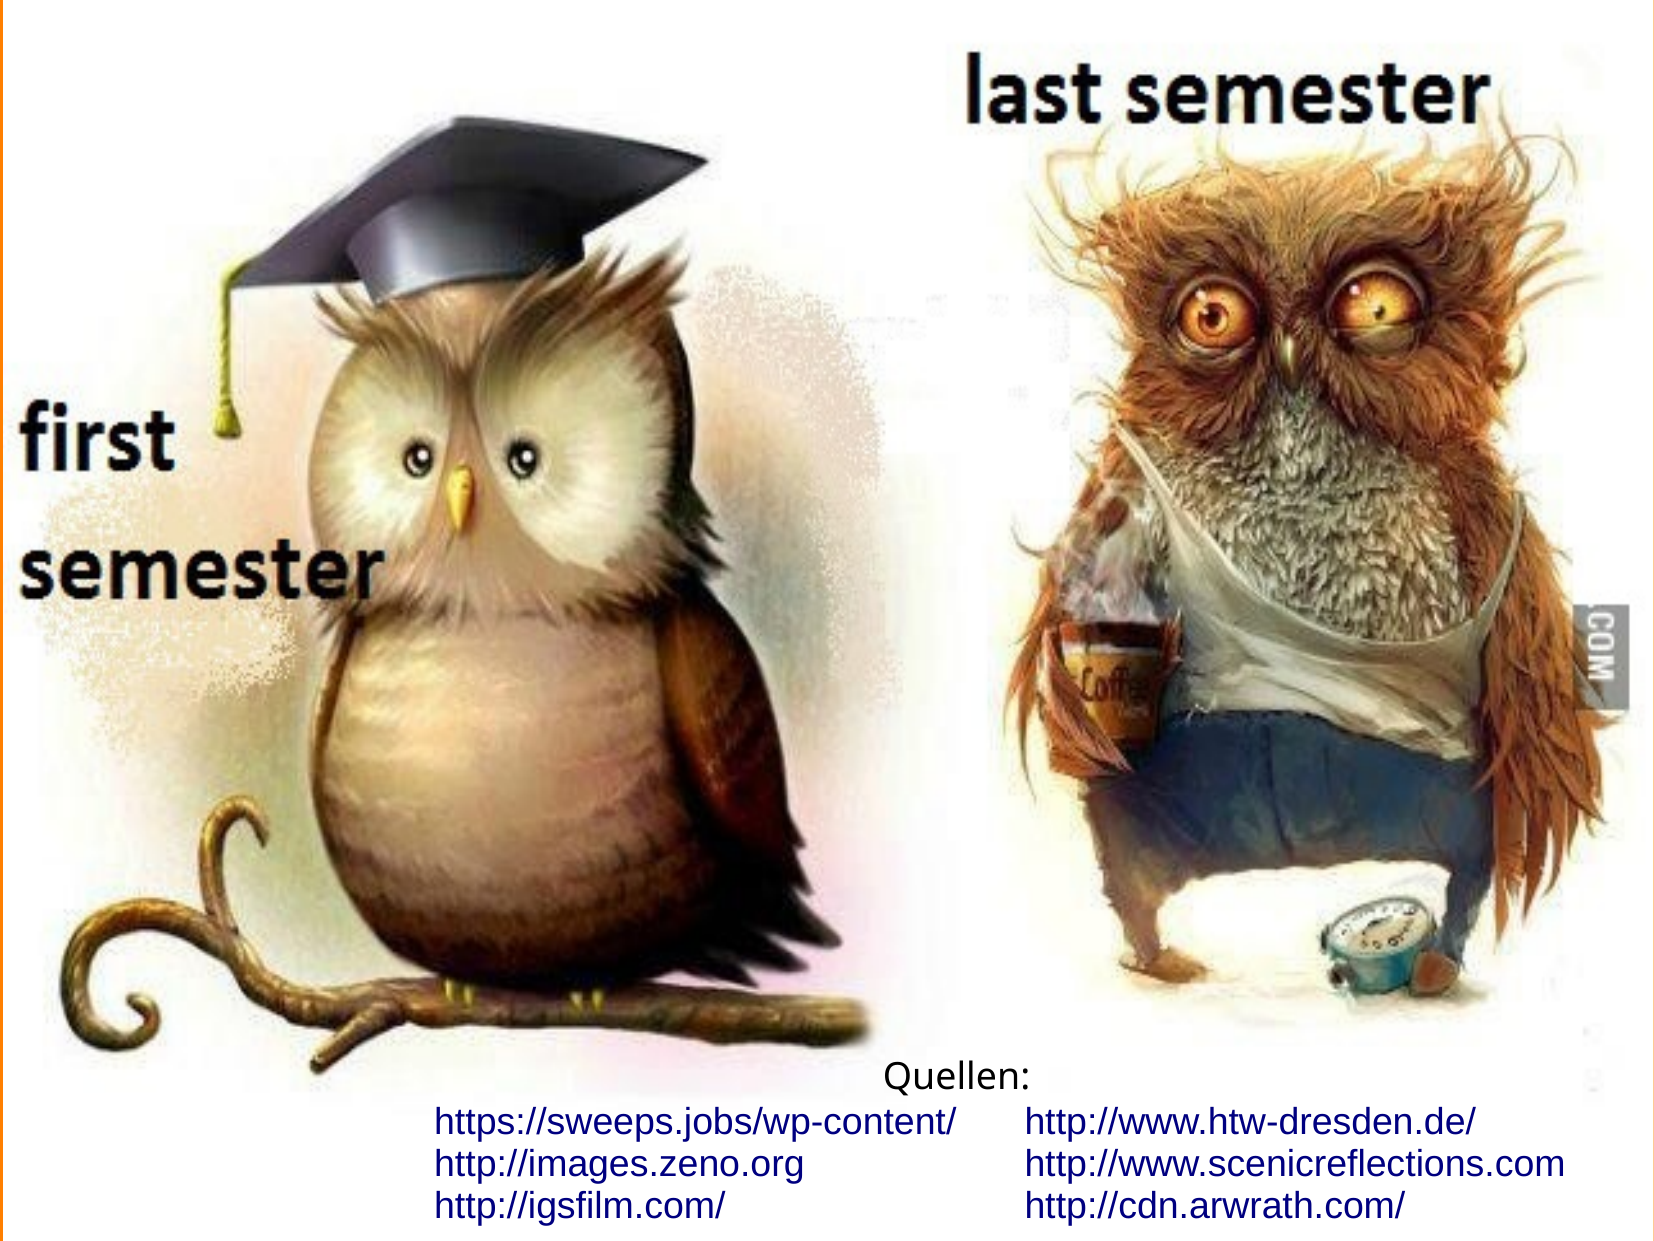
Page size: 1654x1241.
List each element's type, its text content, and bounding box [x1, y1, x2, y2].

subtitle Quellen: https://sweeps.jobs/wp-content/ http://www.htw-dresden.de/ http://images.zeno.org http://www.scenicreflections.com http://igsfilm.com/ http://cdn.arwrath.com/ [212, 629, 1654, 1241]
picture [0, 0, 1654, 1241]
